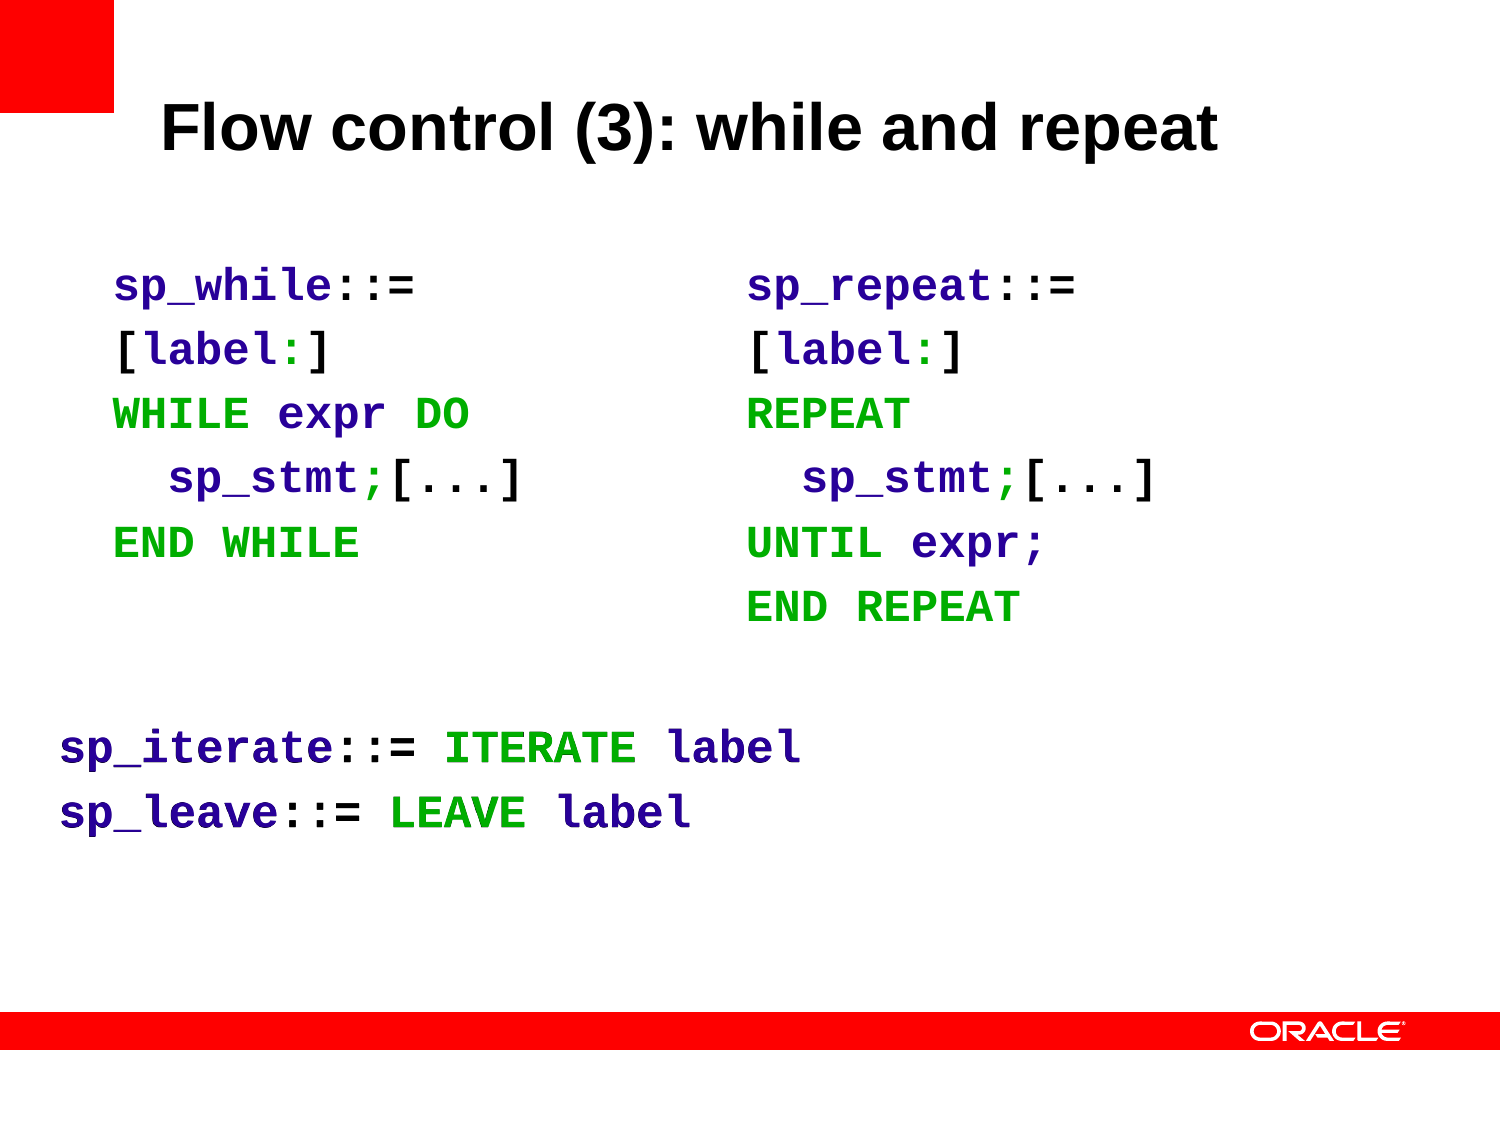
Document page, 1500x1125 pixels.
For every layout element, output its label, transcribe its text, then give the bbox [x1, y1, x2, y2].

picture [0, 1012, 1500, 1050]
picture [0, 0, 114, 113]
title Flow control (3): while and repeat [145, 42, 1390, 213]
list sp_iterate::= ITERATE label sp_leave::= LEAVE label [58, 725, 1228, 850]
list sp_repeat::= [label:] REPEAT sp_stmt;[...] UNTIL expr; END REPEAT [745, 262, 1350, 676]
list sp_while::= [label:] WHILE expr DO sp_stmt;[...] END WHILE [112, 262, 716, 713]
